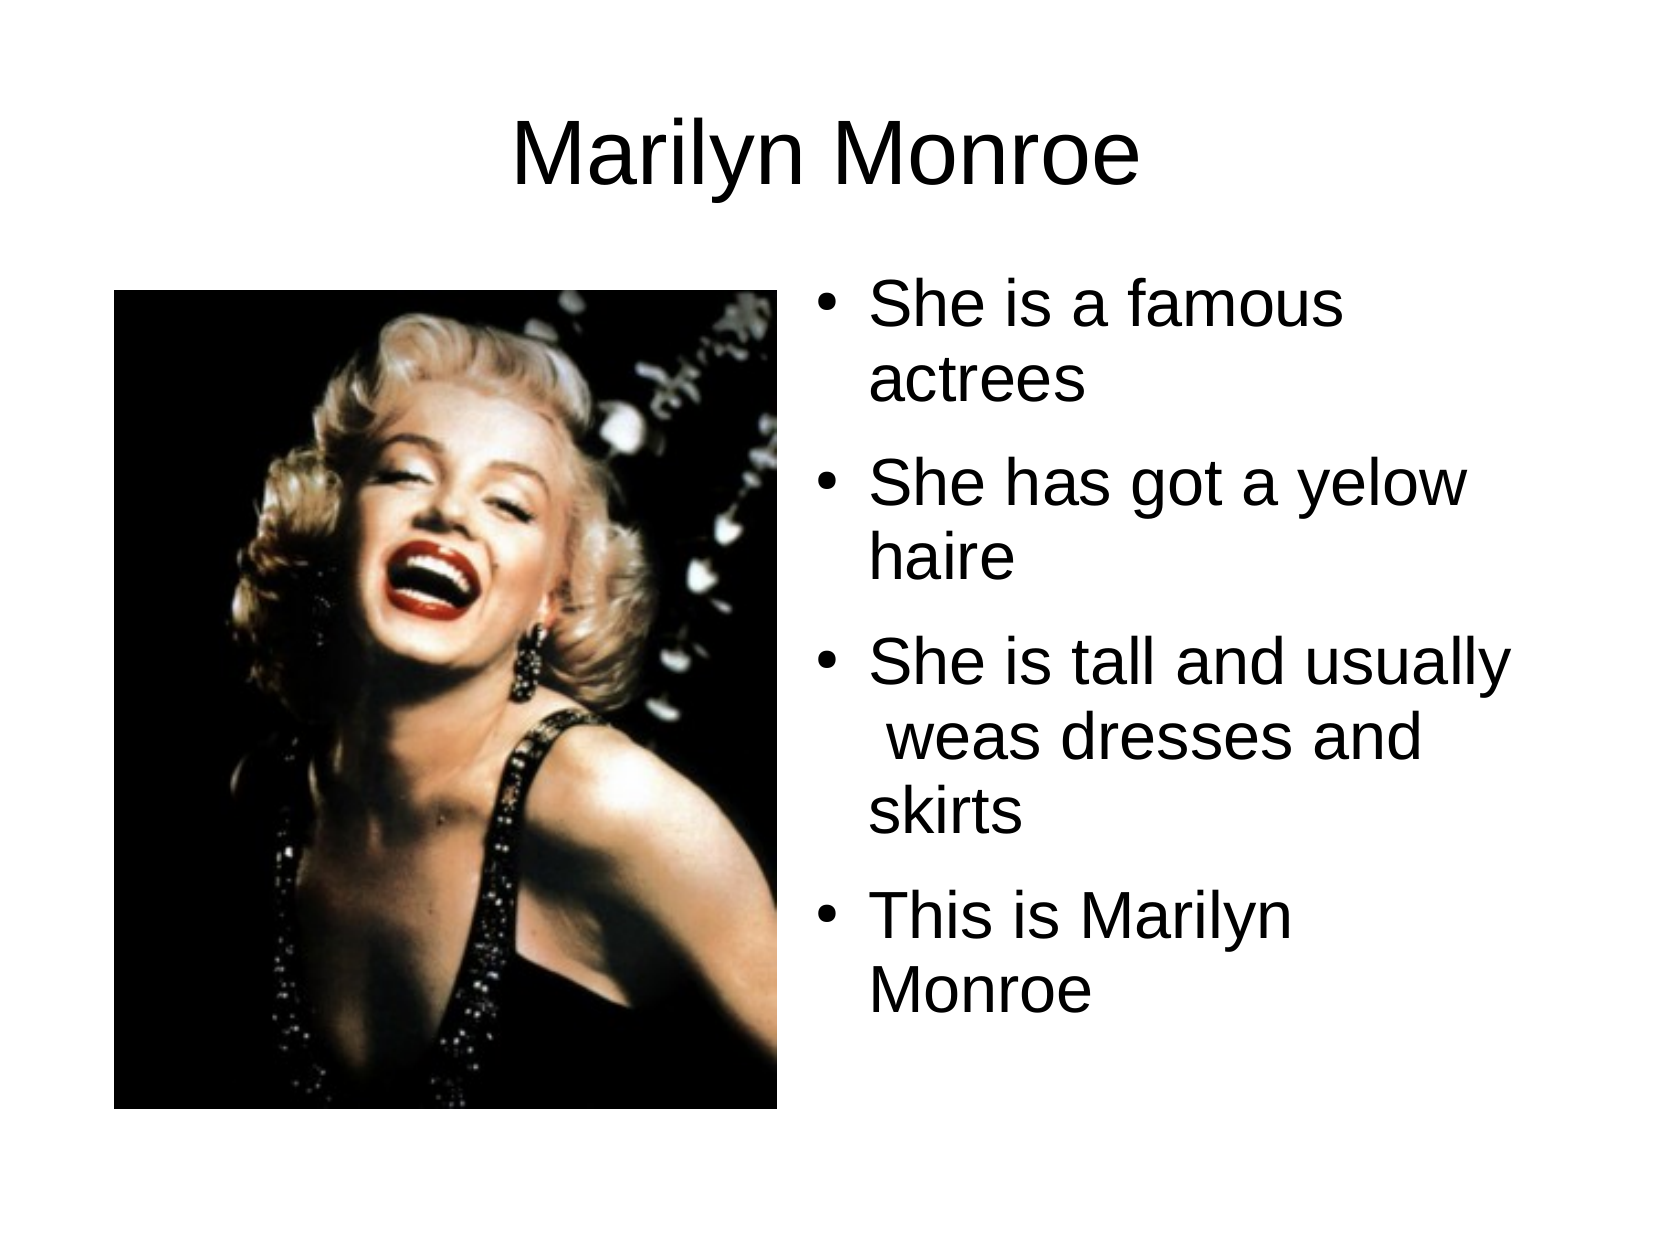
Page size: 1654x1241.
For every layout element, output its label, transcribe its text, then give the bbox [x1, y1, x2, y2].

list She is a famous actrees She has got a yelow haire She is tall and usually weas dresses and skirts This is Marilyn Monroe [797, 265, 1524, 1085]
picture [114, 290, 777, 1109]
title Marilyn Monroe [82, 56, 1571, 250]
